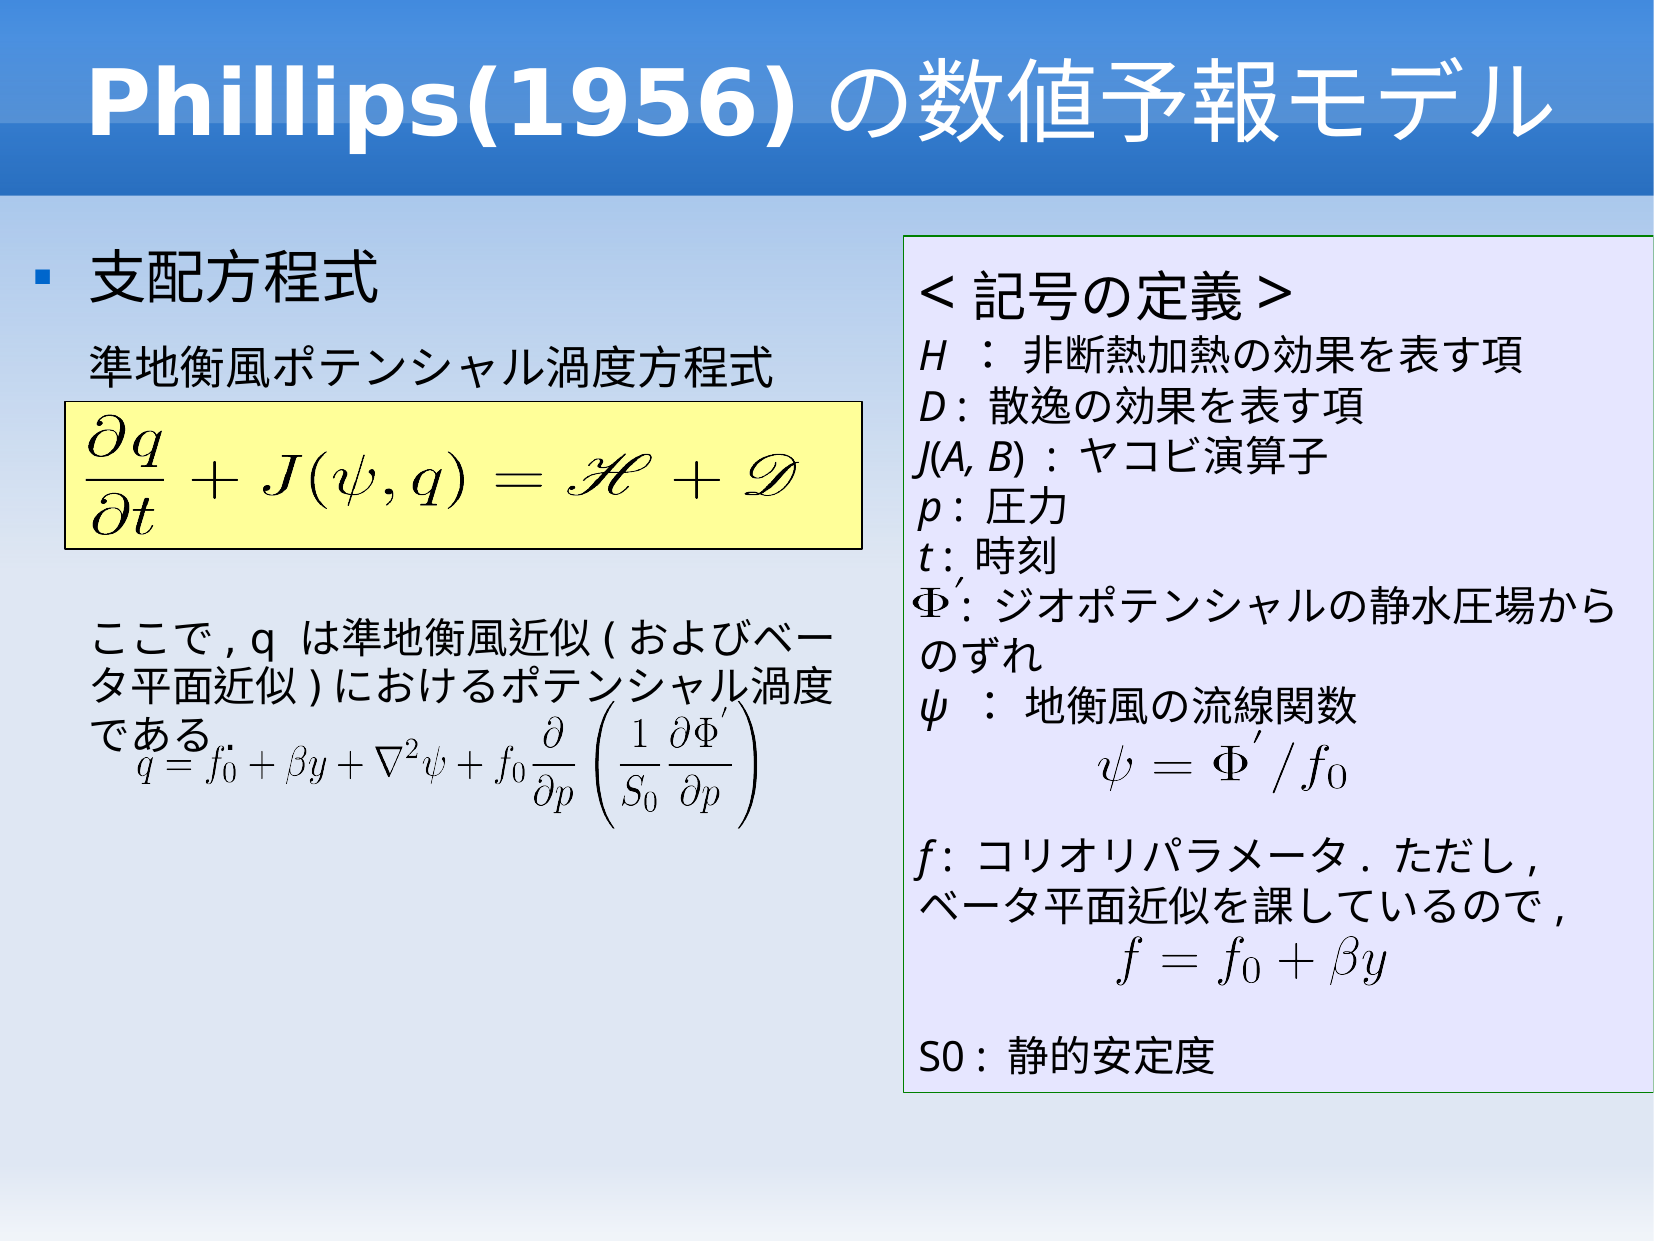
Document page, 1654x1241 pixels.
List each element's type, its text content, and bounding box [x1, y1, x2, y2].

picture [0, 0, 1654, 1241]
picture [909, 566, 969, 632]
list 支配方程式 準地衡風ポテンシャル渦度方程式 ここで, q は準地衡風近似(およびベータ平面近似)におけるポテンシャル渦度である. [17, 244, 875, 1063]
title Phillips(1956)の数値予報モデル [76, 0, 1565, 208]
picture [1104, 933, 1400, 993]
picture [1086, 726, 1353, 798]
text_box [64, 401, 863, 550]
text_box <記号の定義> H ： 非断熱加熱の効果を表す項 D : 散逸の効果を表す項 J(A, B) : ヤコビ演算子 p : 圧力 t : 時刻 : ジオポテンシャルの静水圧場からのずれ ψ ： 地衡風の流線関数 f : コリオリパラメータ. ただし, ベータ平面近似を課しているので, S0 : 静的安定度 [903, 236, 1654, 1093]
